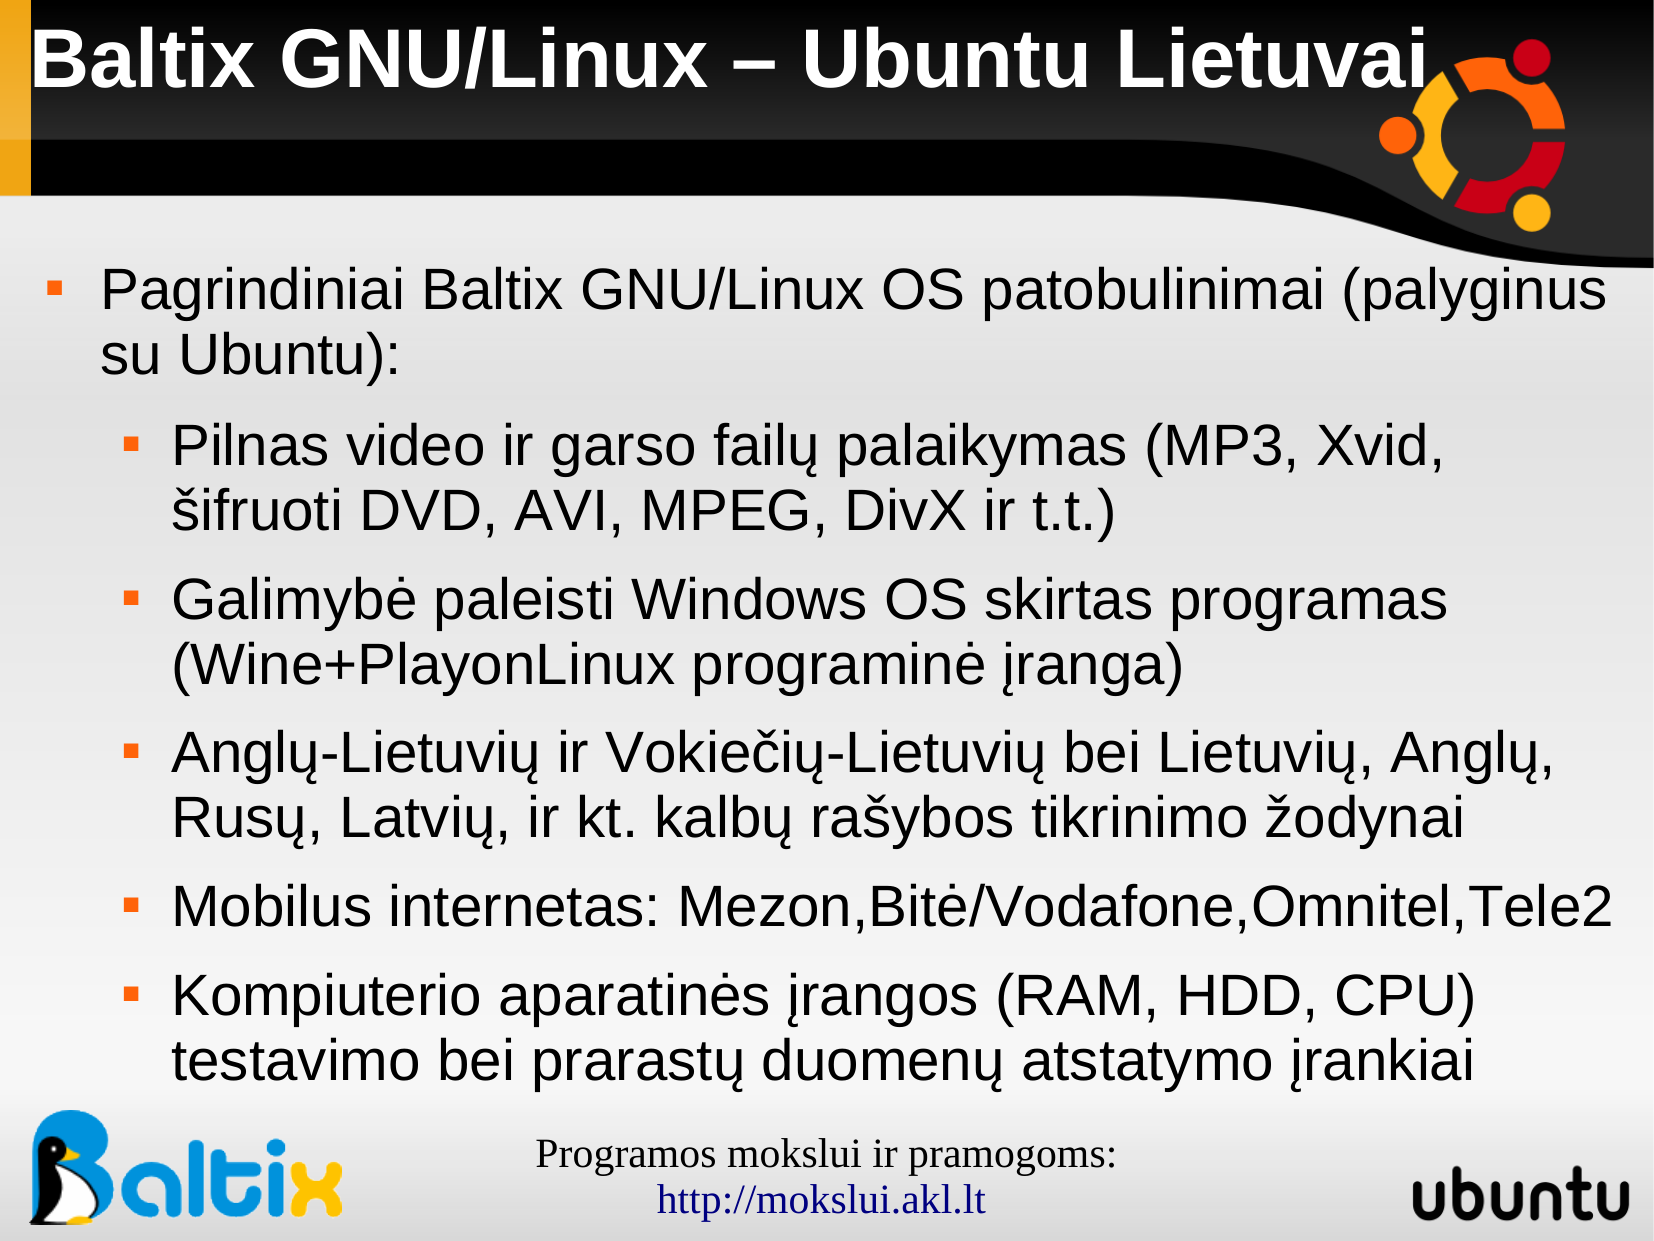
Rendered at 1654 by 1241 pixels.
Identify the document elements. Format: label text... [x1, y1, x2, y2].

list Pagrindiniai Baltix GNU/Linux OS patobulinimai (palyginus su Ubuntu): Pilnas video ir garso failų palaikymas (MP3, Xvid, šifruoti DVD, AVI, MPEG, DivX ir t.t.) Galimybė paleisti Windows OS skirtas programas (Wine+PlayonLinux programinė įranga) Anglų-Lietuvių ir Vokiečių-Lietuvių bei Lietuvių, Anglų, Rusų, Latvių, ir kt. kalbų rašybos tikrinimo žodynai Mobilus internetas: Mezon,Bitė/Vodafone,Omnitel,Tele2 Kompiuterio aparatinės įrangos (RAM, HDD, CPU) testavimo bei prarastų duomenų atstatymo įrankiai [29, 257, 1625, 1130]
title Baltix GNU/Linux – Ubuntu Lietuvai [29, 0, 1565, 119]
picture [0, 0, 1654, 1241]
